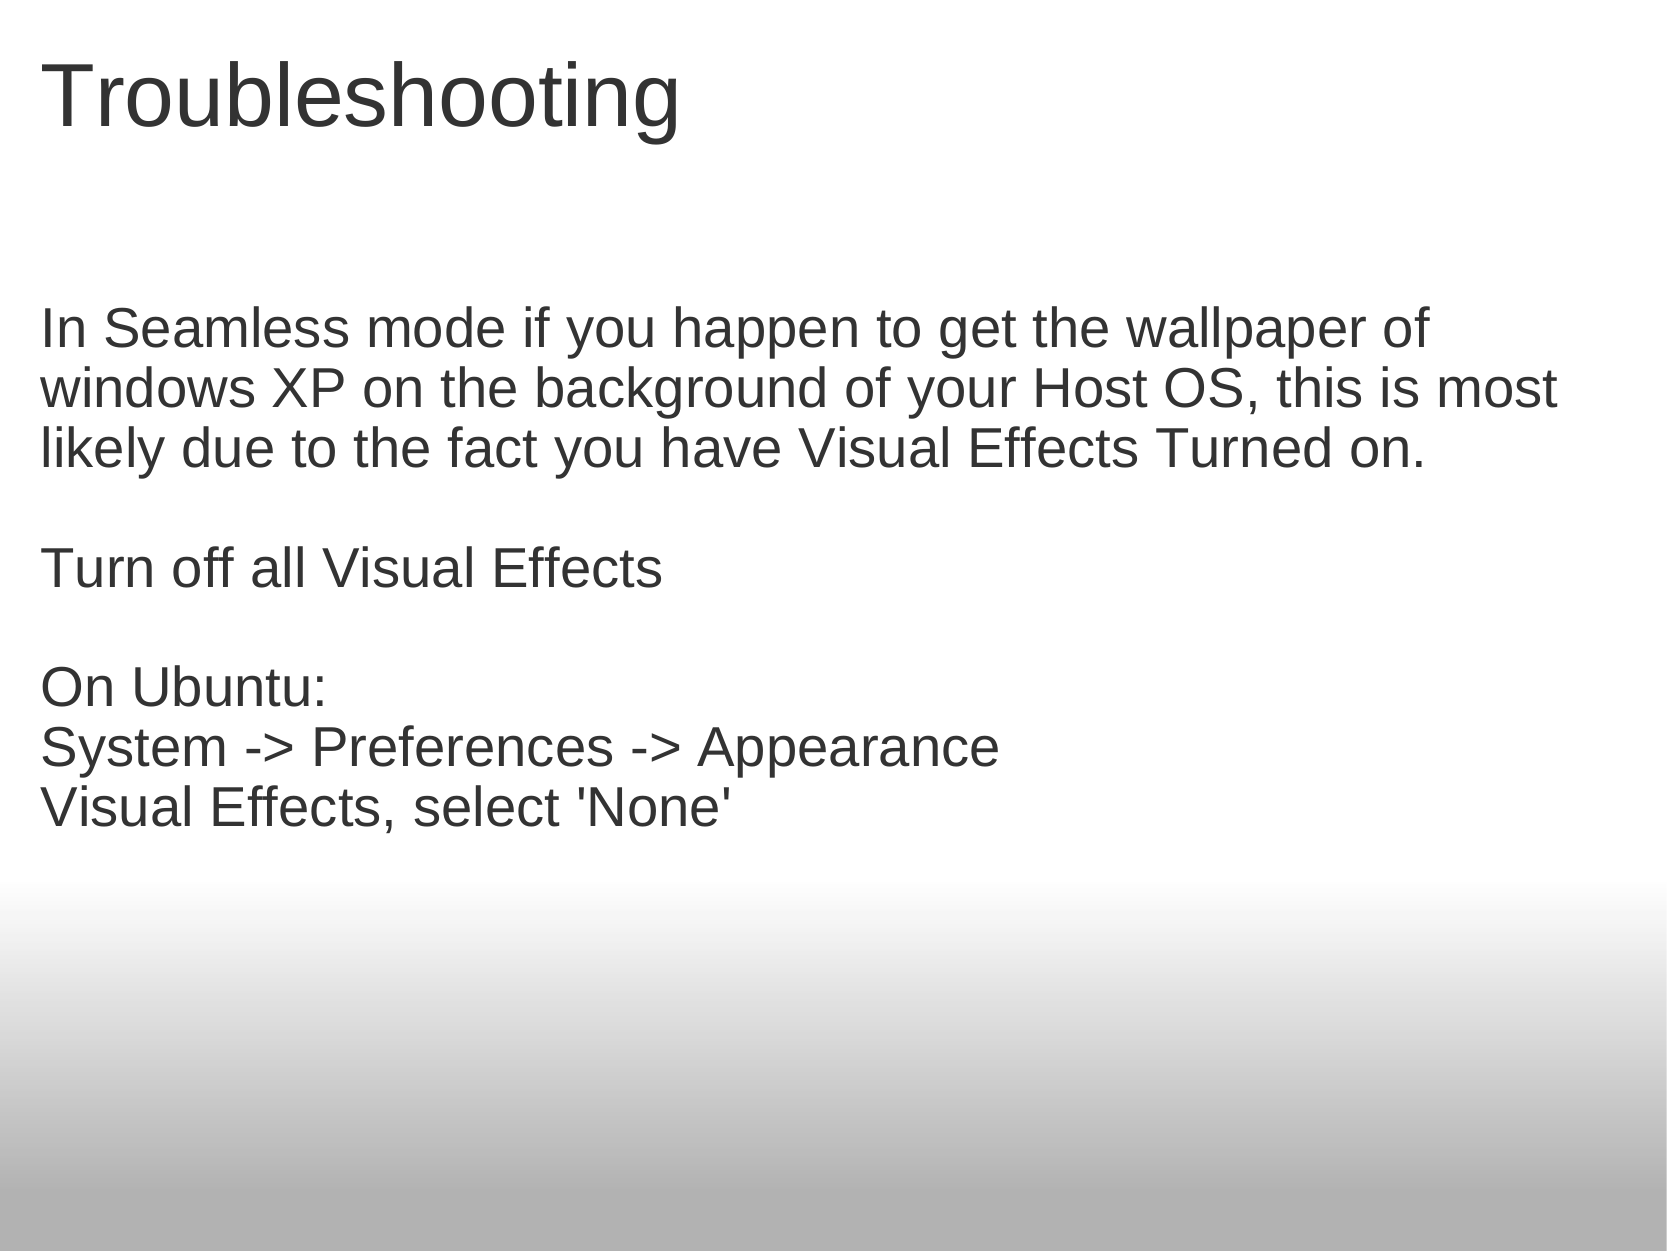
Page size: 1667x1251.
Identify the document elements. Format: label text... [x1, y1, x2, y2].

picture [0, 0, 1667, 1251]
list In Seamless mode if you happen to get the wallpaper of windows XP on the background of your Host OS, this is most likely due to the fact you have Visual Effects Turned on. Turn off all Visual Effects On Ubuntu: System -> Preferences -> Appearance Visual Effects, select 'None' [40, 300, 1627, 1201]
title Troubleshooting [40, 50, 1627, 201]
